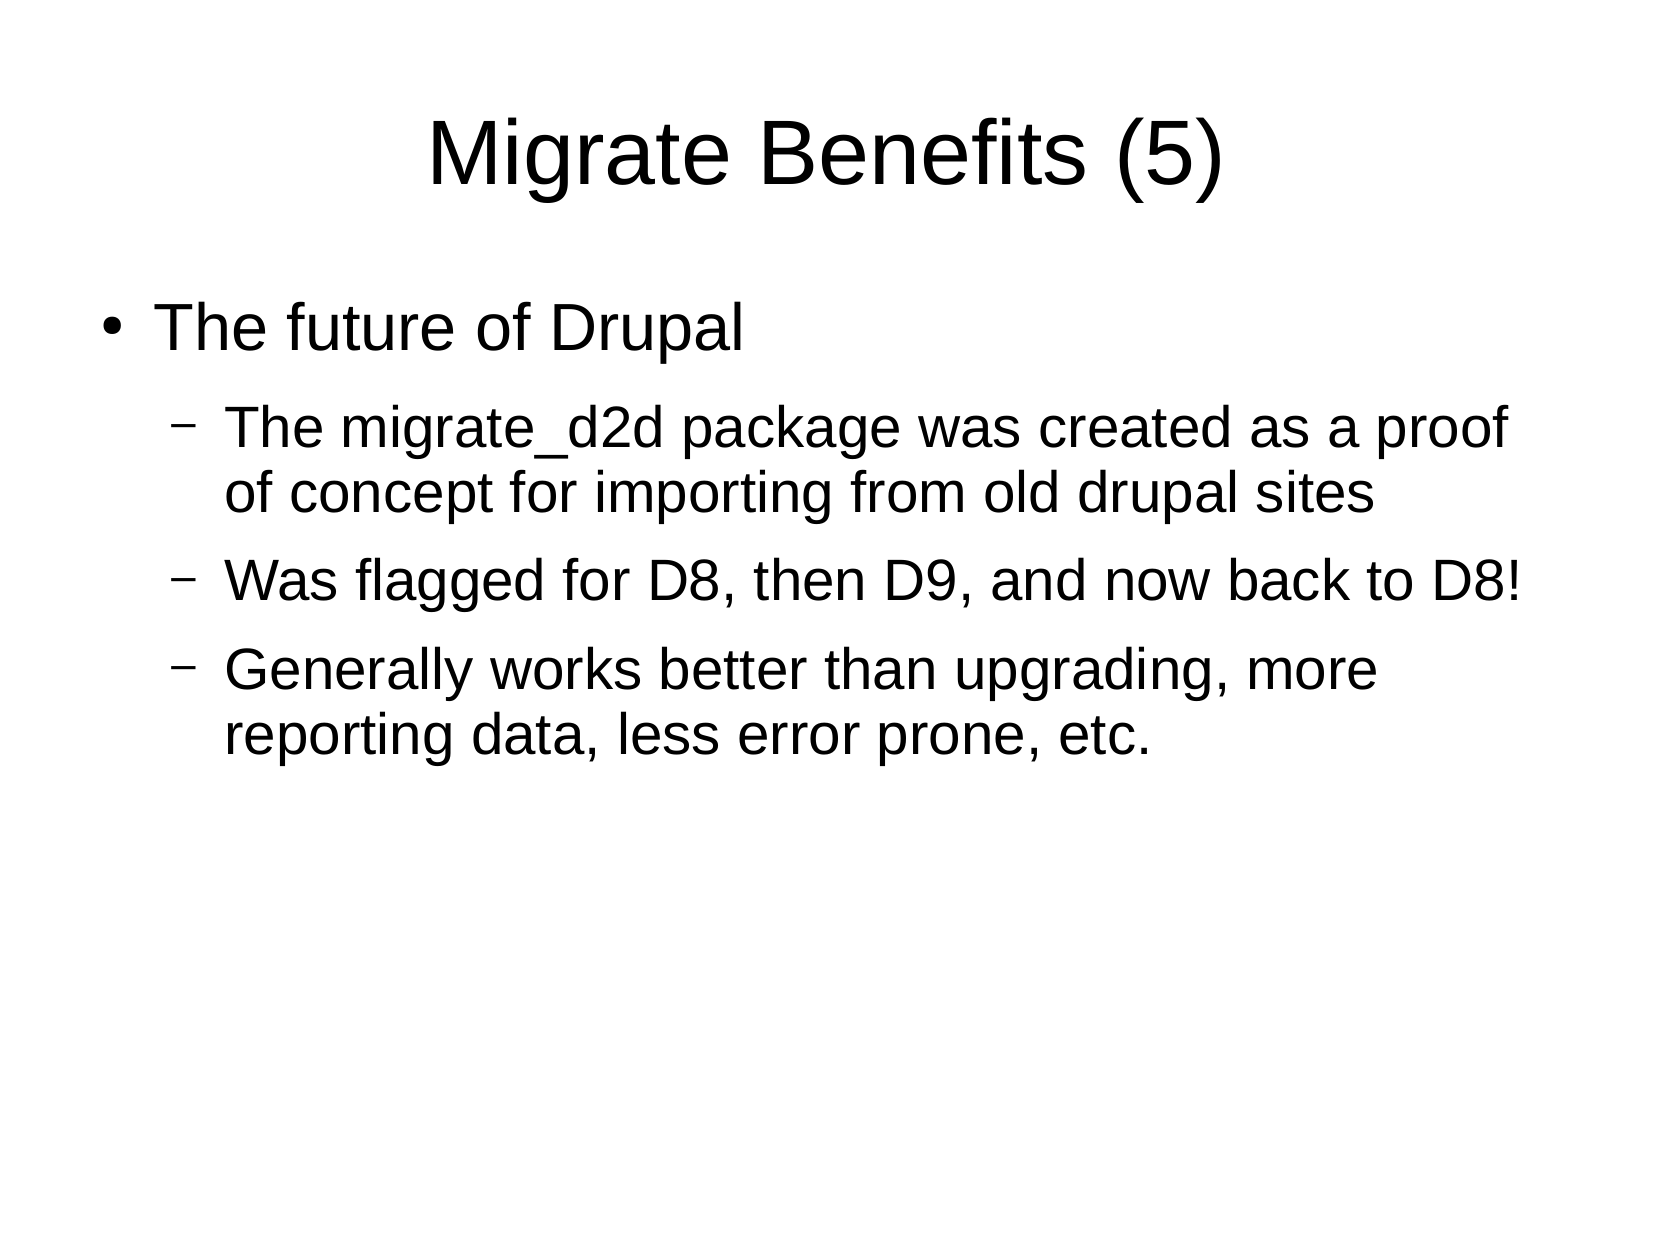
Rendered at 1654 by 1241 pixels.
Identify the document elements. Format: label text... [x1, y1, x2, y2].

title Migrate Benefits (5) [82, 49, 1571, 257]
list The future of Drupal The migrate_d2d package was created as a proof of concept for importing from old drupal sites Was flagged for D8, then D9, and now back to D8! Generally works better than upgrading, more reporting data, less error prone, etc. [82, 290, 1538, 1010]
